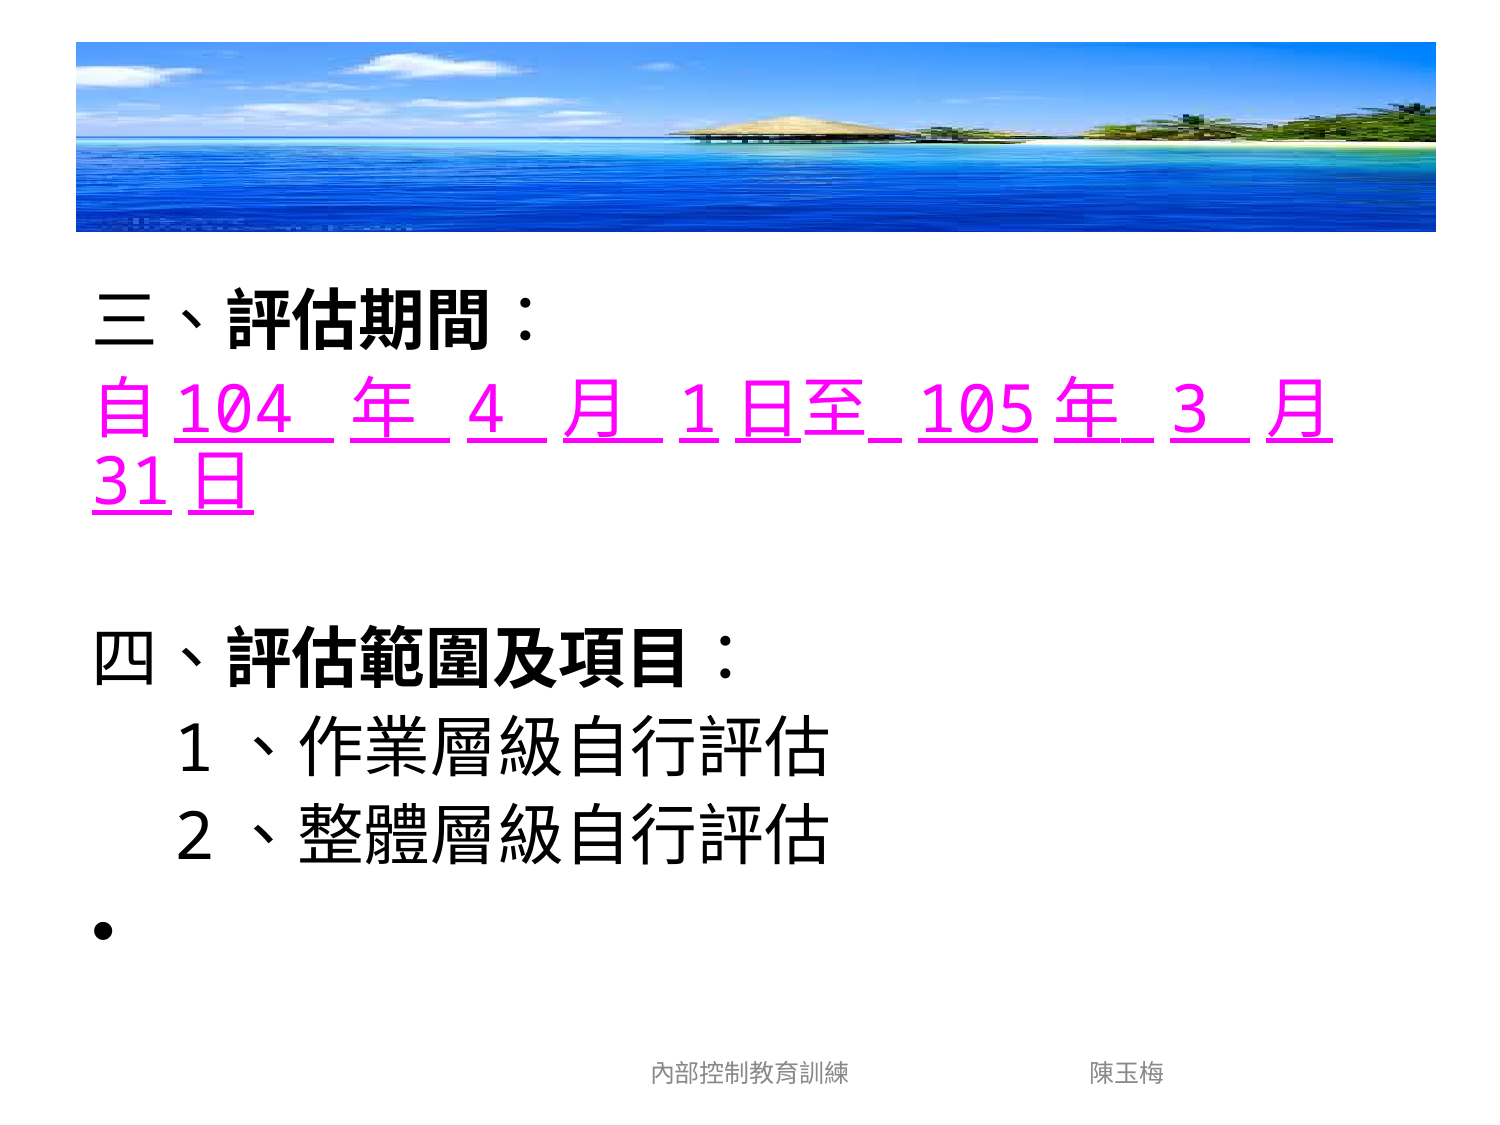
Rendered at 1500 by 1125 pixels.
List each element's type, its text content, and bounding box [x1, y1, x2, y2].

text_box 內部控制教育訓練 [512, 1042, 988, 1103]
text_box 陳玉梅 [1074, 1042, 1426, 1103]
list 三、評估期間： 自104 年 4 月 1日至 105年 3 月 31日 四、評估範圍及項目： 1、作業層級自行評估 2、整體層級自行評估 [76, 278, 1436, 1000]
